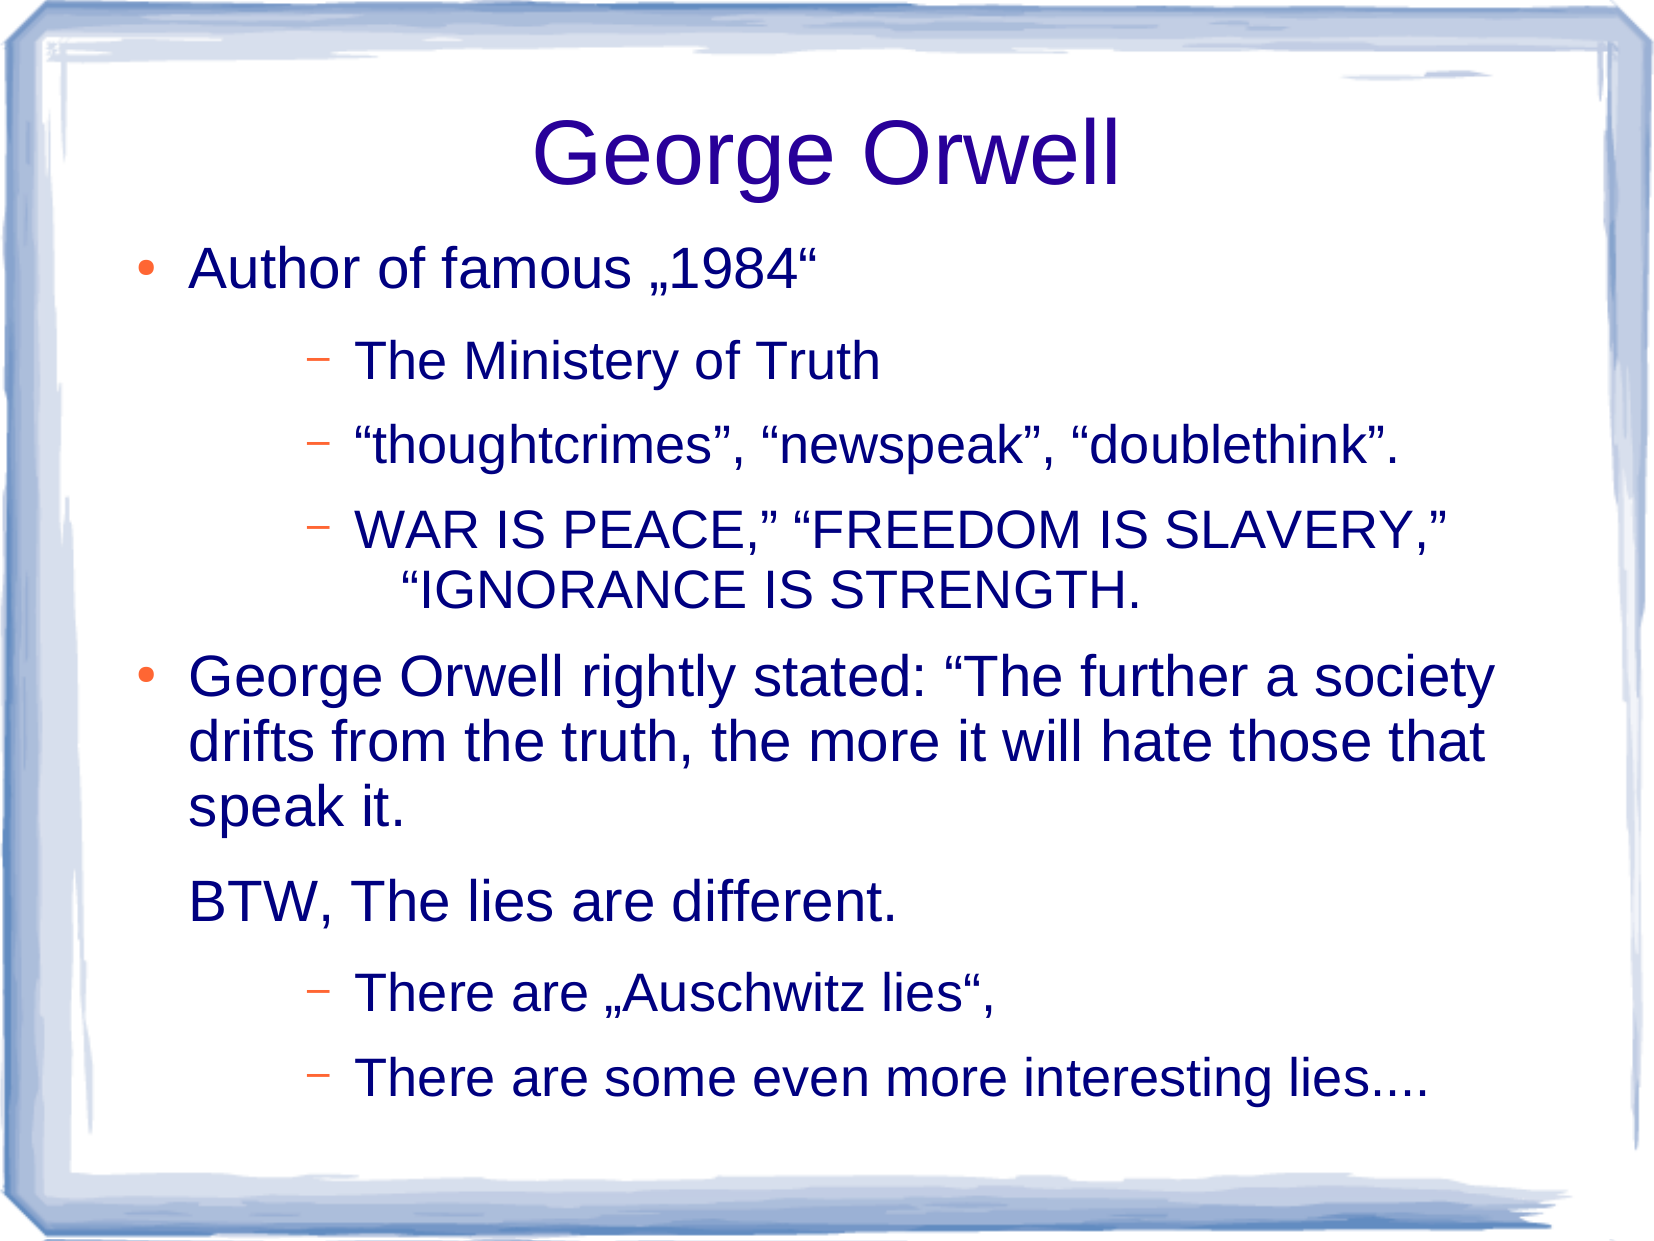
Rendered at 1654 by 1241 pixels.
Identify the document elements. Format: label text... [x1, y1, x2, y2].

list Author of famous „1984“ The Ministery of Truth “thoughtcrimes”, “newspeak”, “doublethink”. WAR IS PEACE,” “FREEDOM IS SLAVERY,” “IGNORANCE IS STRENGTH. George Orwell rightly stated: “The further a society drifts from the truth, the more it will hate those that speak it. BTW, The lies are different. There are „Auschwitz lies“, There are some even more interesting lies.... [118, 236, 1571, 1123]
picture [0, 0, 1654, 1241]
title George Orwell [82, 49, 1571, 257]
